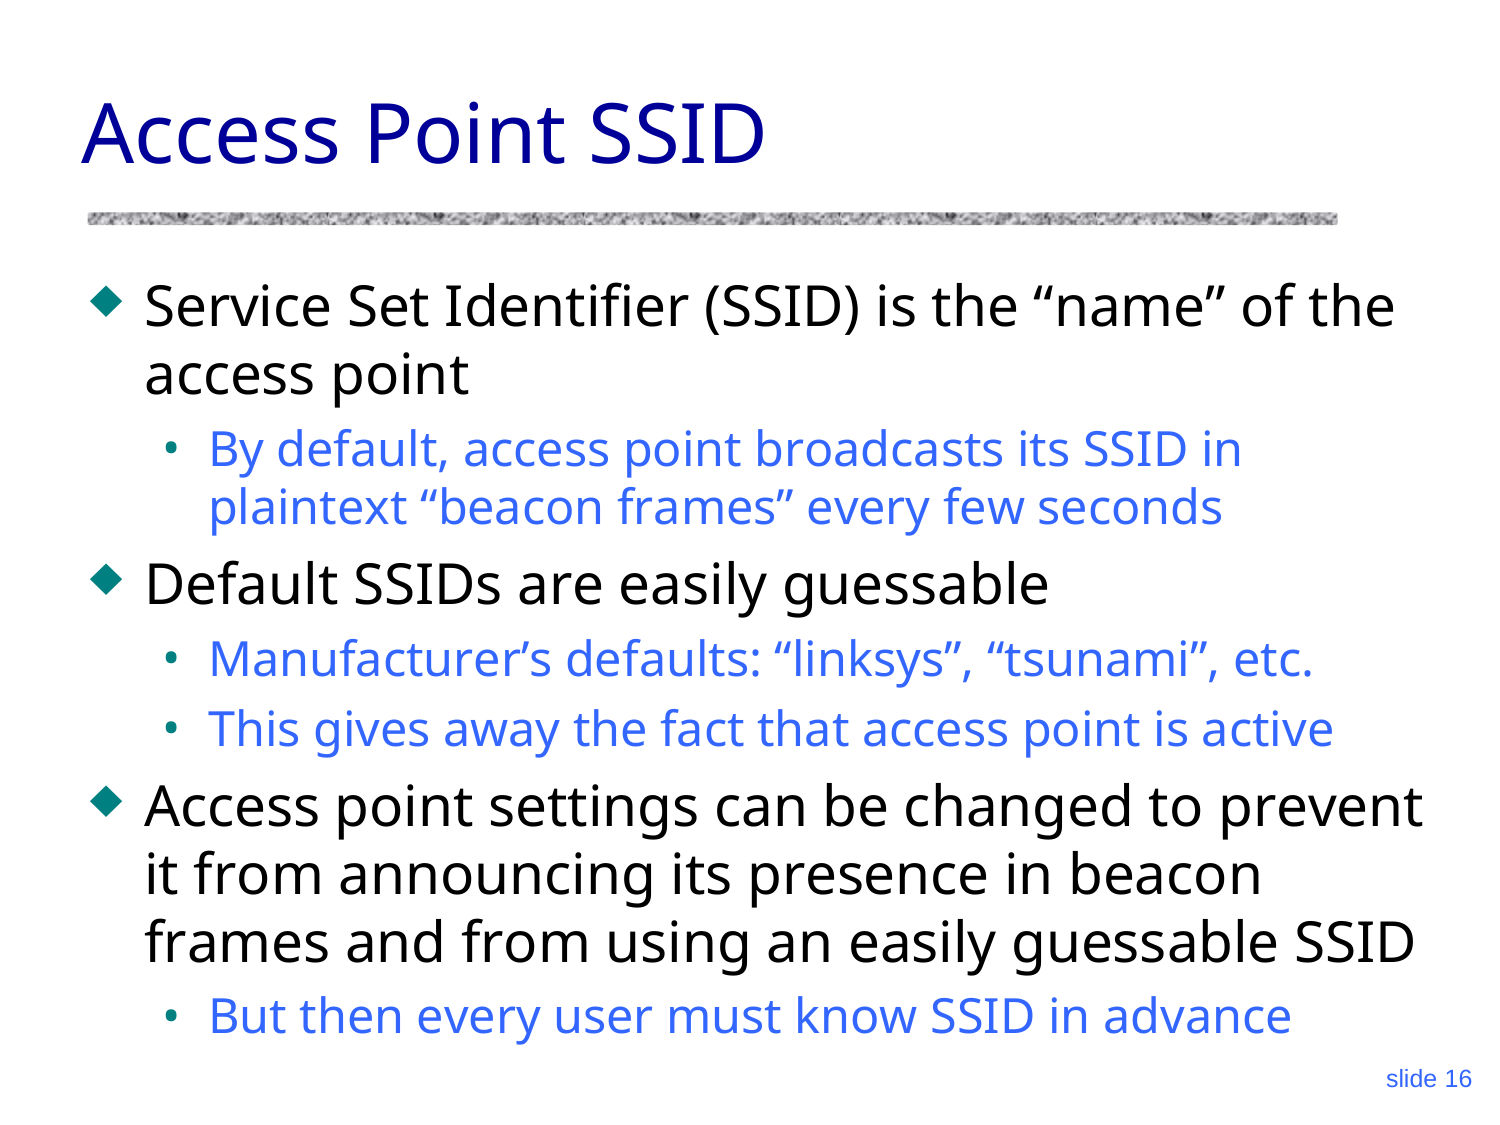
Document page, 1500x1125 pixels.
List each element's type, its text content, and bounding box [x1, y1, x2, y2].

picture [87, 212, 1338, 226]
title Access Point SSID [66, 37, 1342, 188]
text_box slide <number> [1450, 1025, 1488, 1101]
list Service Set Identifier (SSID) is the “name” of the access point By default, access point broadcasts its SSID in plaintext “beacon frames” every few seconds Default SSIDs are easily guessable Manufacturer’s defaults: “linksys”, “tsunami”, etc. This gives away the fact that access point is active Access point settings can be changed to prevent it from announcing its presence in beacon frames and from using an easily guessable SSID But then every user must know SSID in advance [74, 262, 1450, 1101]
